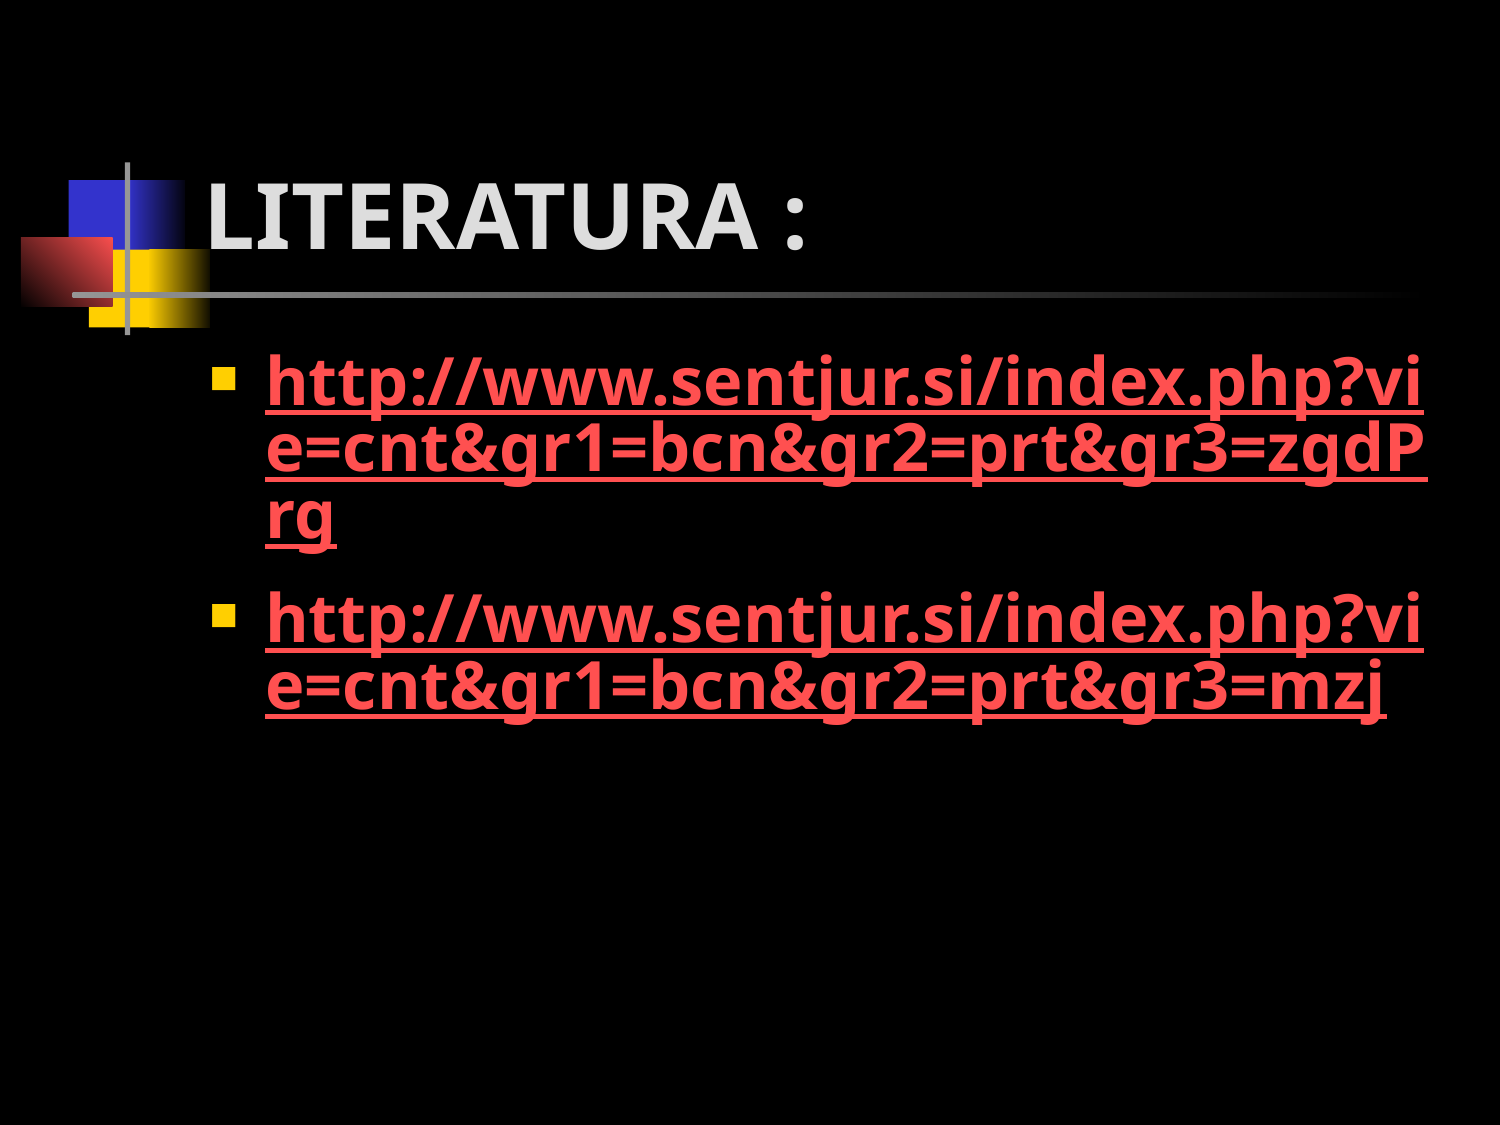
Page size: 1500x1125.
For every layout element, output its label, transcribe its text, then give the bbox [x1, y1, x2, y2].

title LITERATURA : [188, 35, 1468, 275]
list http://www.sentjur.si/index.php?vie=cnt&gr1=bcn&gr2=prt&gr3=zgdPrg http://www.sentjur.si/index.php?vie=cnt&gr1=bcn&gr2=prt&gr3=mzj [193, 331, 1469, 1006]
